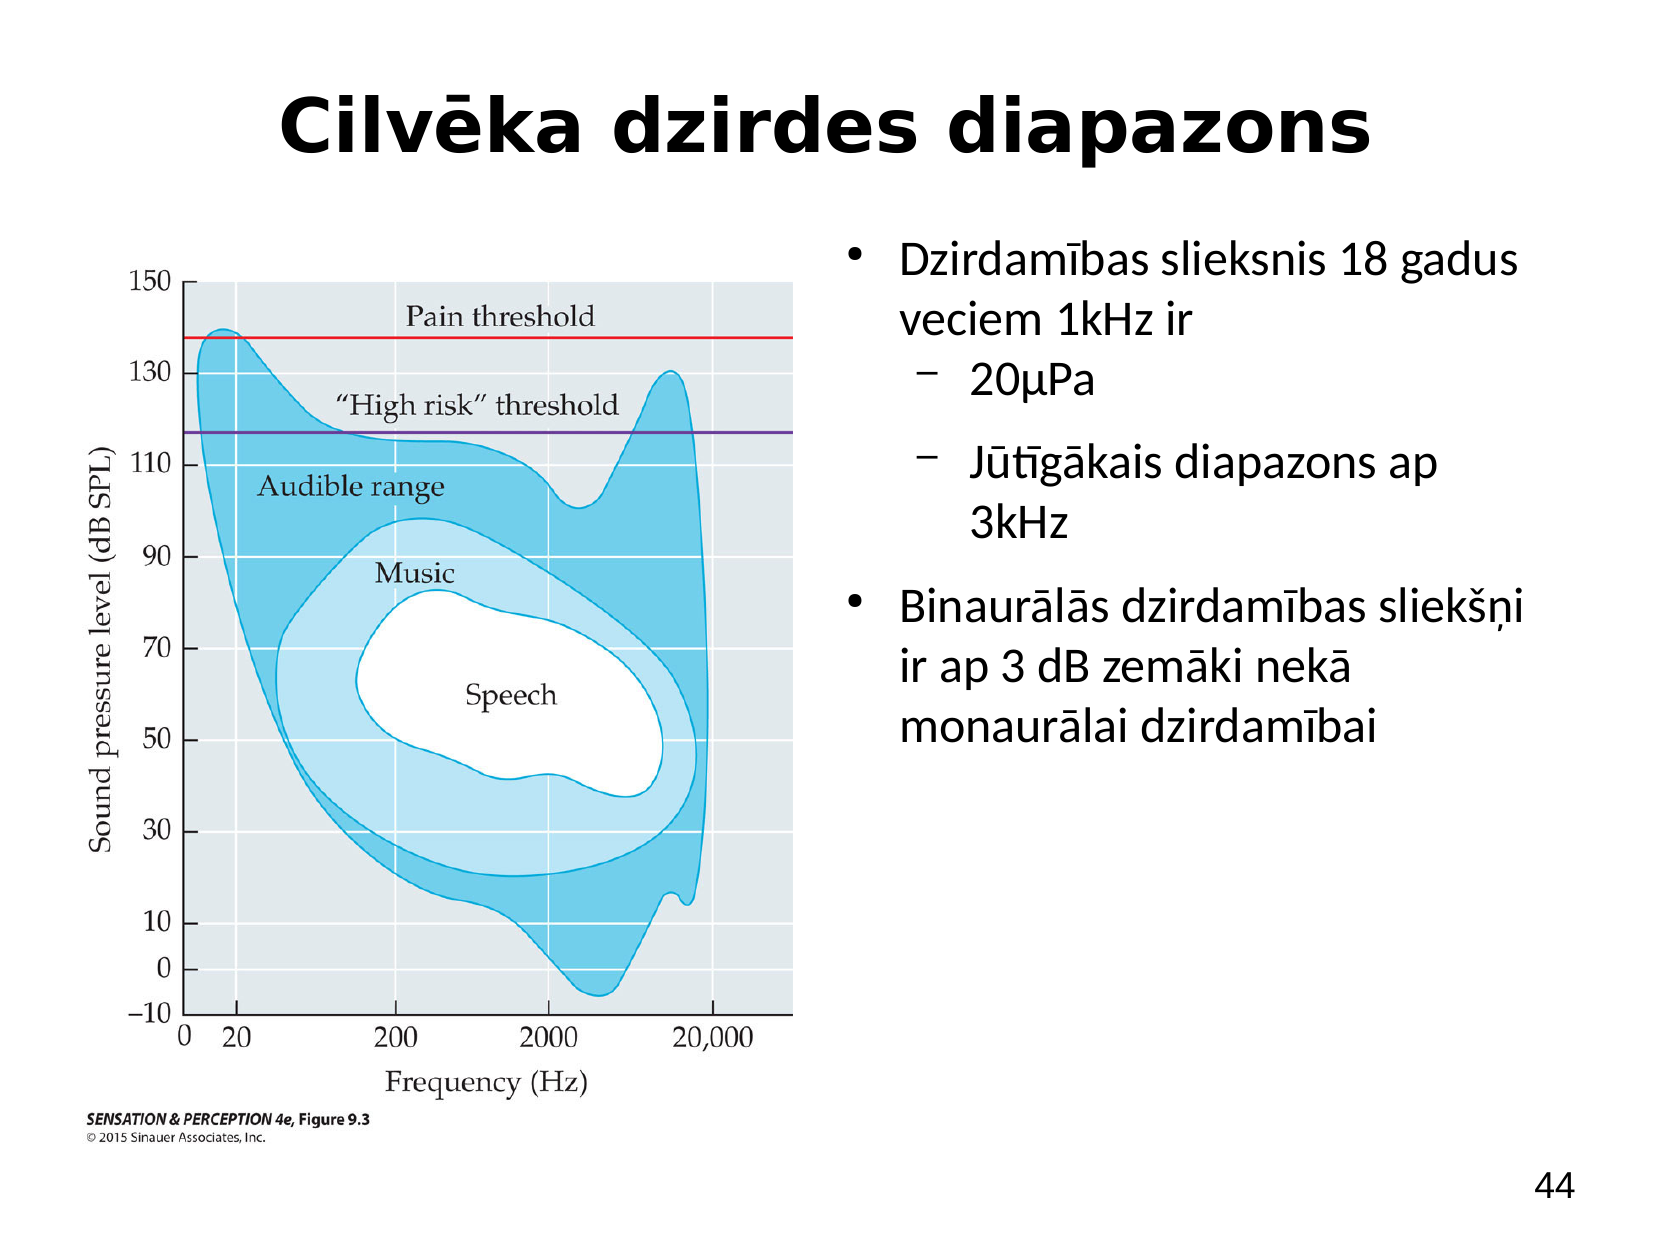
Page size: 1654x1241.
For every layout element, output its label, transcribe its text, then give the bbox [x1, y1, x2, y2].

list Dzirdamības slieksnis 18 gadus veciem 1kHz ir 20μPa Jūtīgākais diapazons ap 3kHz Binaurālās dzirdamības sliekšņi ir ap 3 dB zemāki nekā monaurālai dzirdamībai [828, 225, 1539, 1186]
picture [82, 266, 793, 1144]
title Cilvēka dzirdes diapazons [82, 49, 1571, 196]
